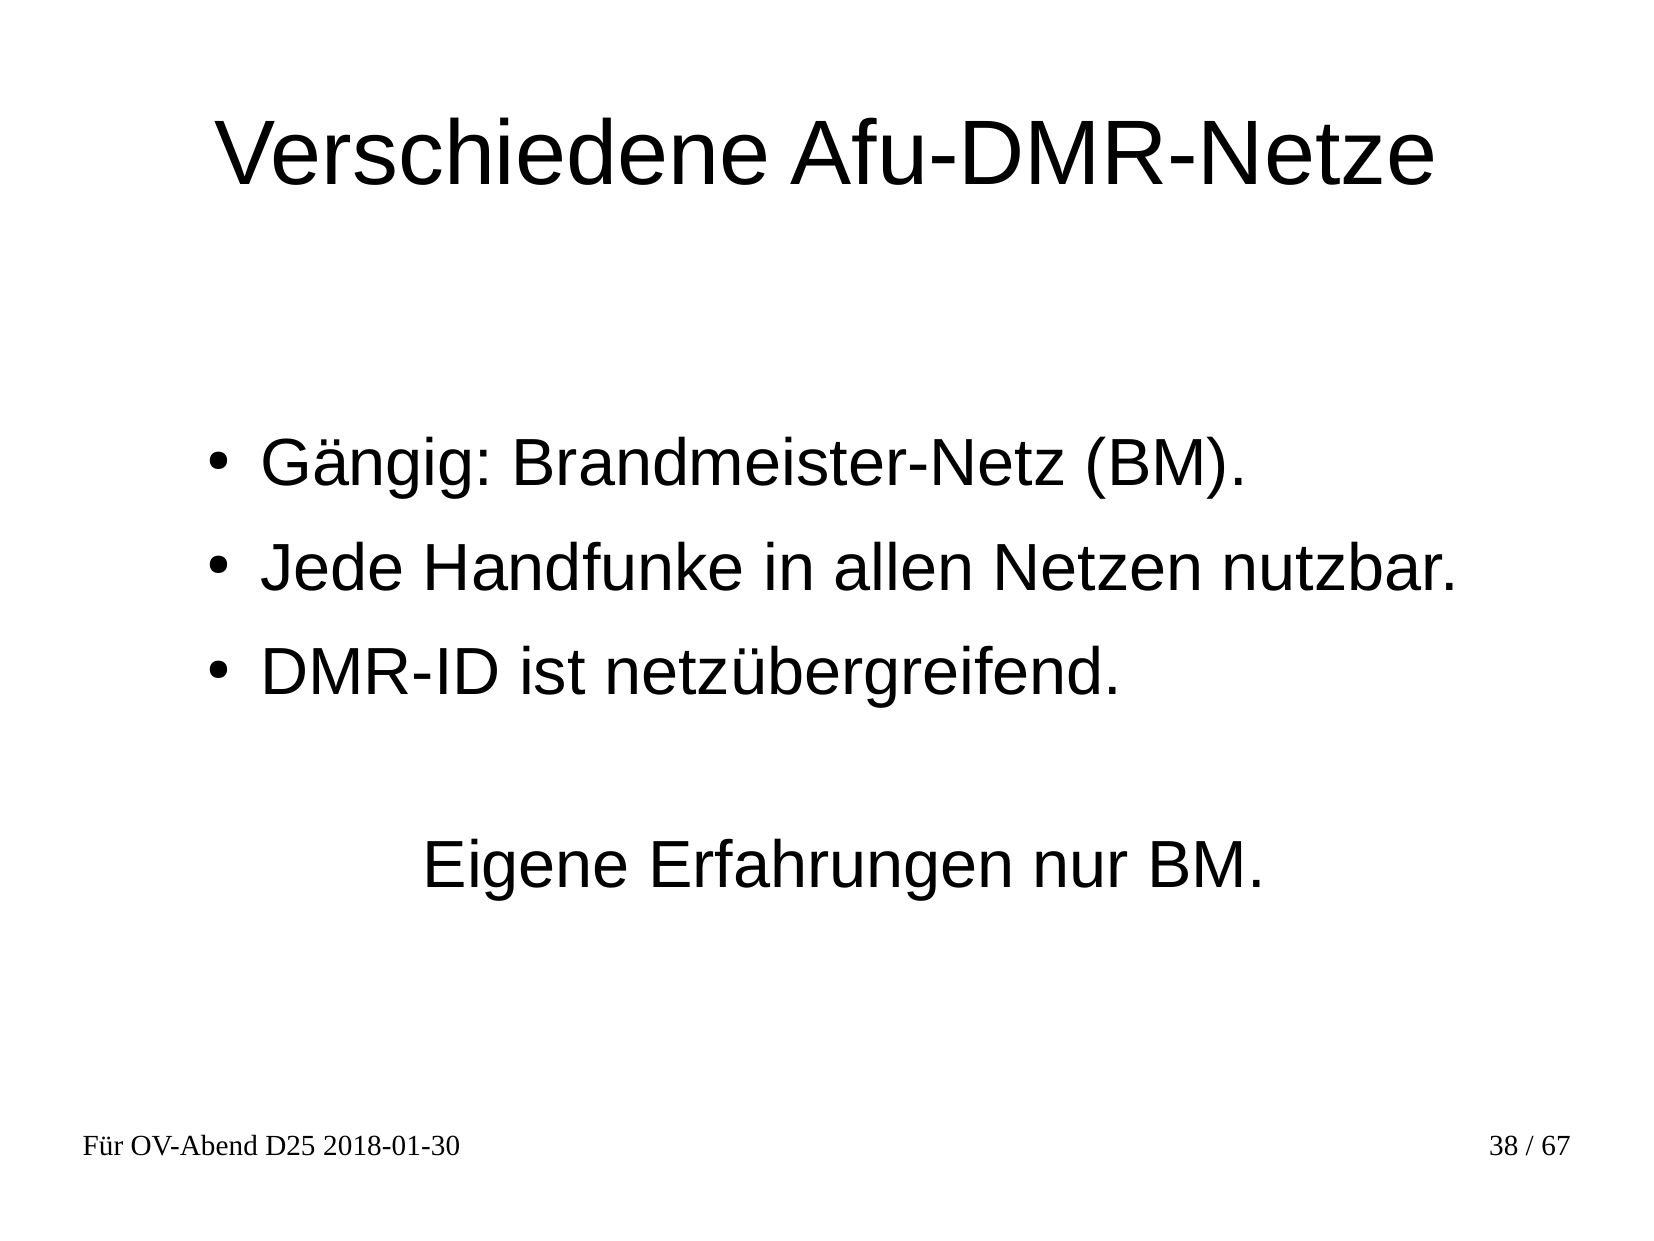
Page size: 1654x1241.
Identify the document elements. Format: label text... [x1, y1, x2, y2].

list Gängig: Brandmeister-Netz (BM). Jede Handfunke in allen Netzen nutzbar. DMR-ID ist netzübergreifend. Eigene Erfahrungen nur BM. [189, 425, 1501, 969]
title Verschiedene Afu-DMR-Netze [82, 49, 1571, 257]
